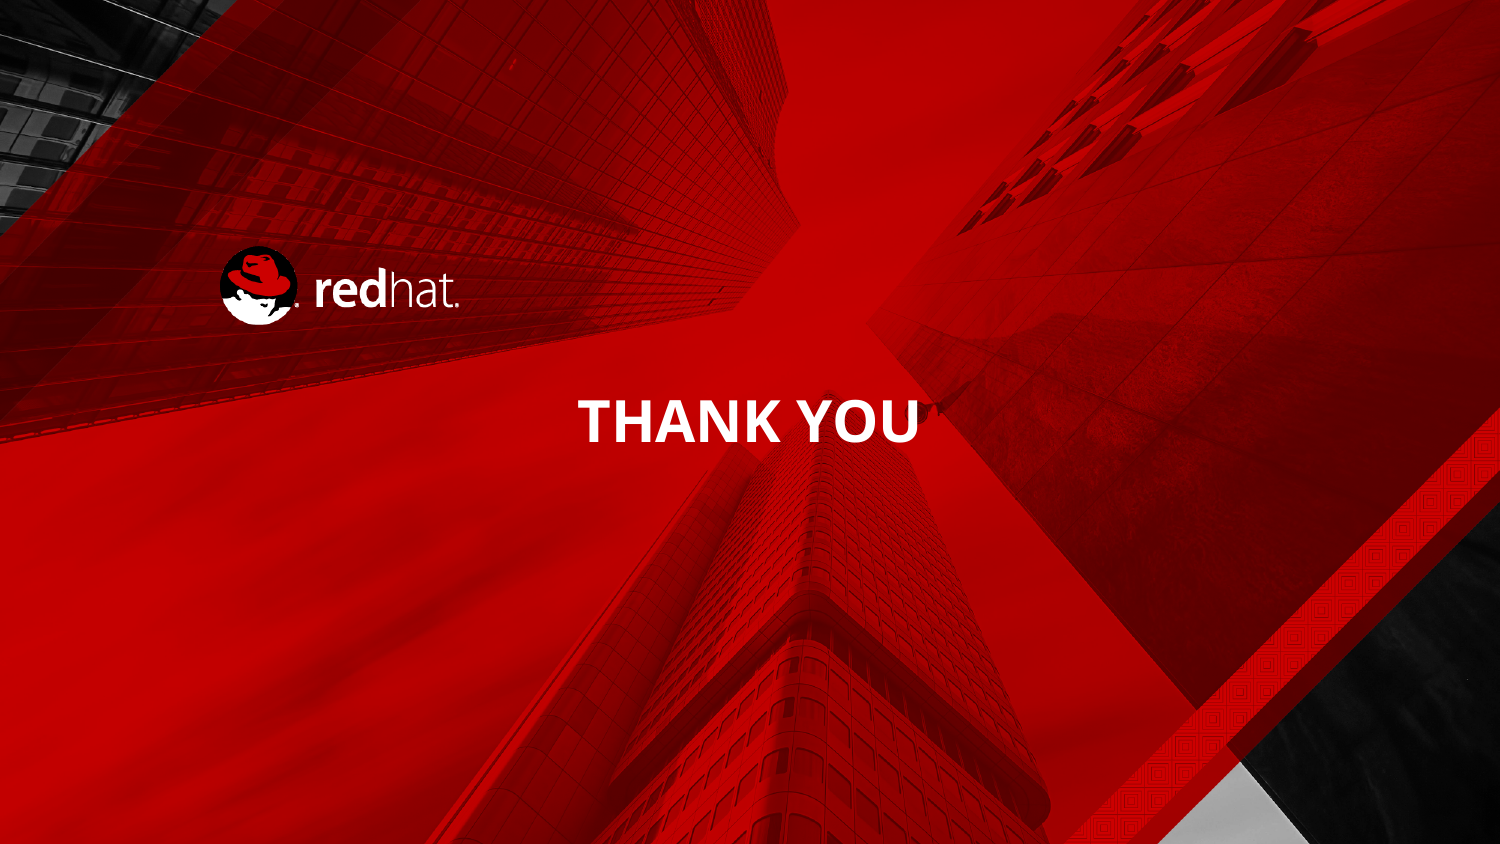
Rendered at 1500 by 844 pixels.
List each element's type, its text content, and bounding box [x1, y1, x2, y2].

picture [0, 0, 1500, 844]
title THANK YOU [262, 356, 1238, 469]
